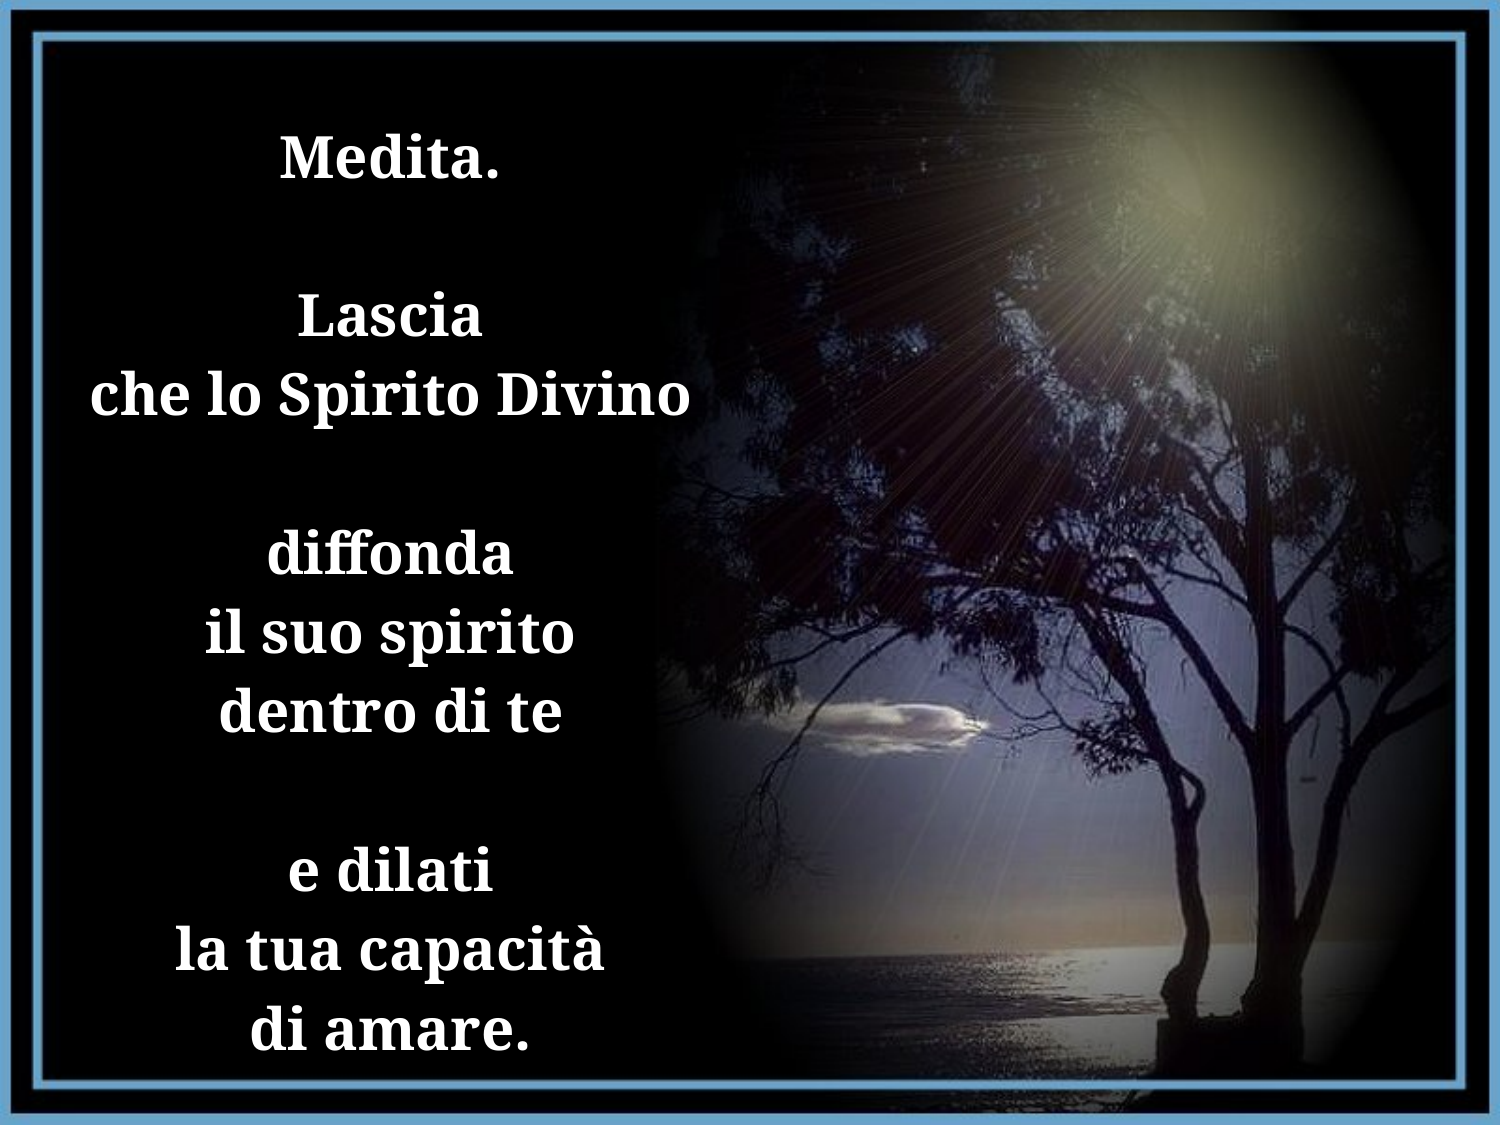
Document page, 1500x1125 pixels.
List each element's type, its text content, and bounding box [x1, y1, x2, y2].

picture [0, 0, 1500, 1125]
text_box Medita. Lascia che lo Spirito Divino diffonda il suo spirito dentro di te e dilati la tua capacità di amare. [29, 108, 768, 1075]
